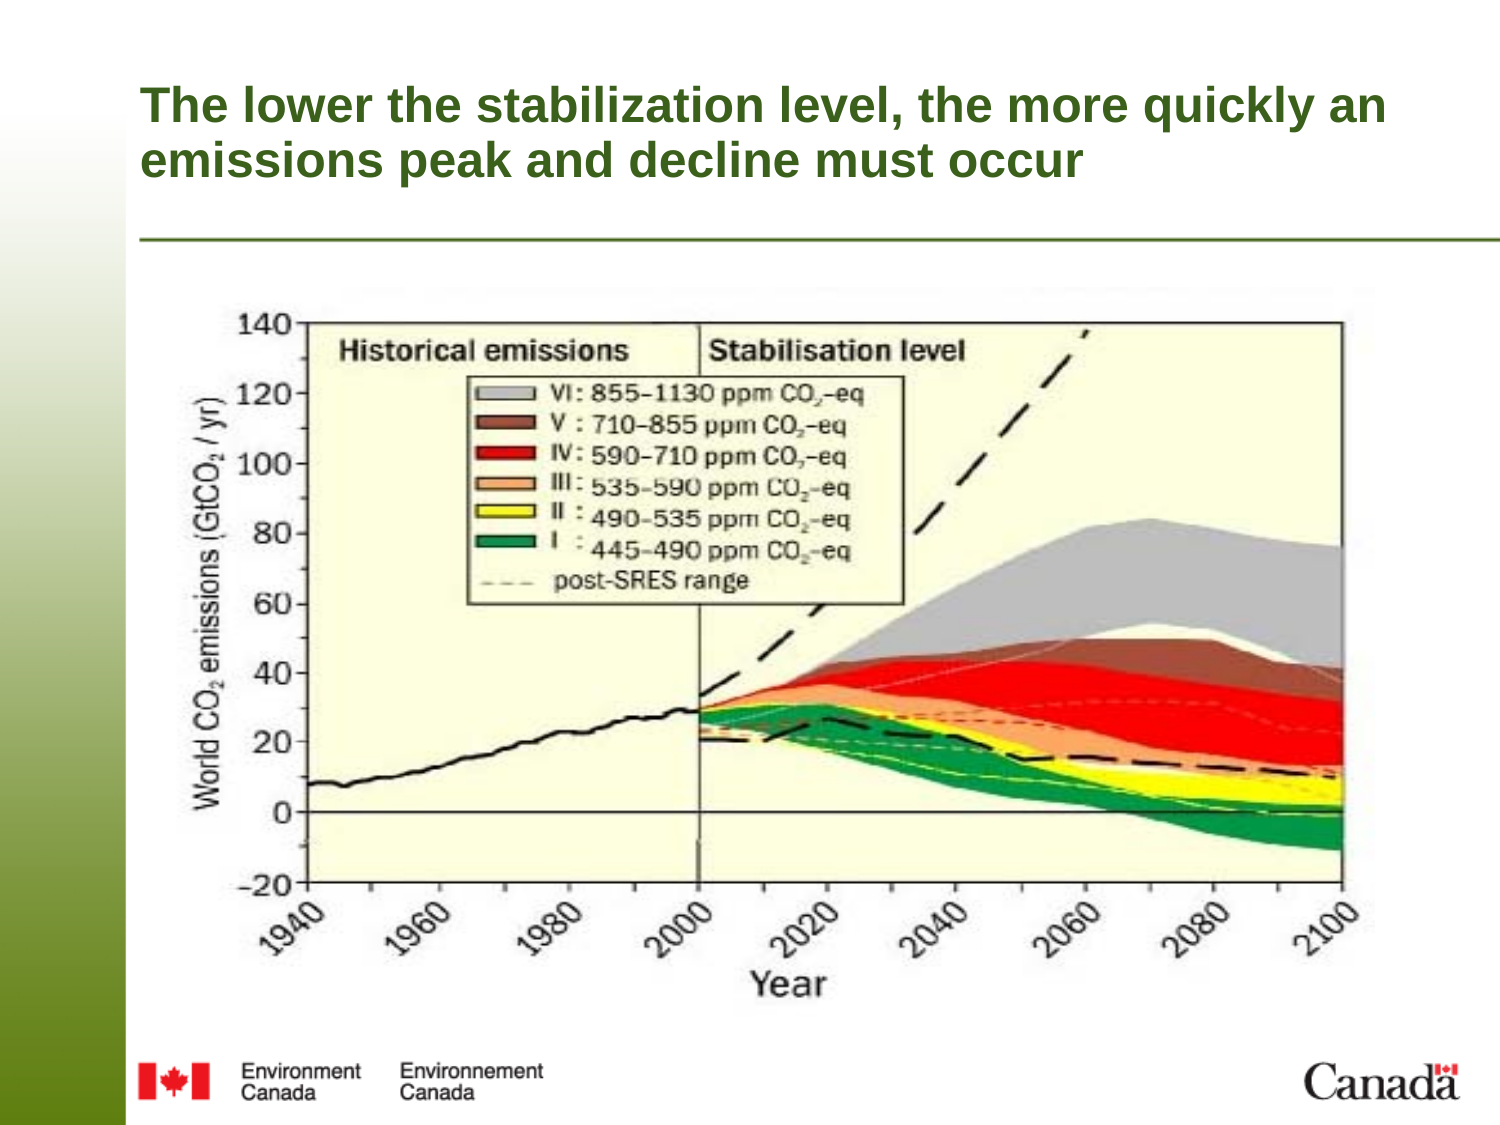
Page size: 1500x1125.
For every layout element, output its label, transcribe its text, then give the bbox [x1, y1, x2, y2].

title The lower the stabilization level, the more quickly an emissions peak and decline must occur [125, 45, 1463, 221]
picture [0, 0, 1500, 1125]
